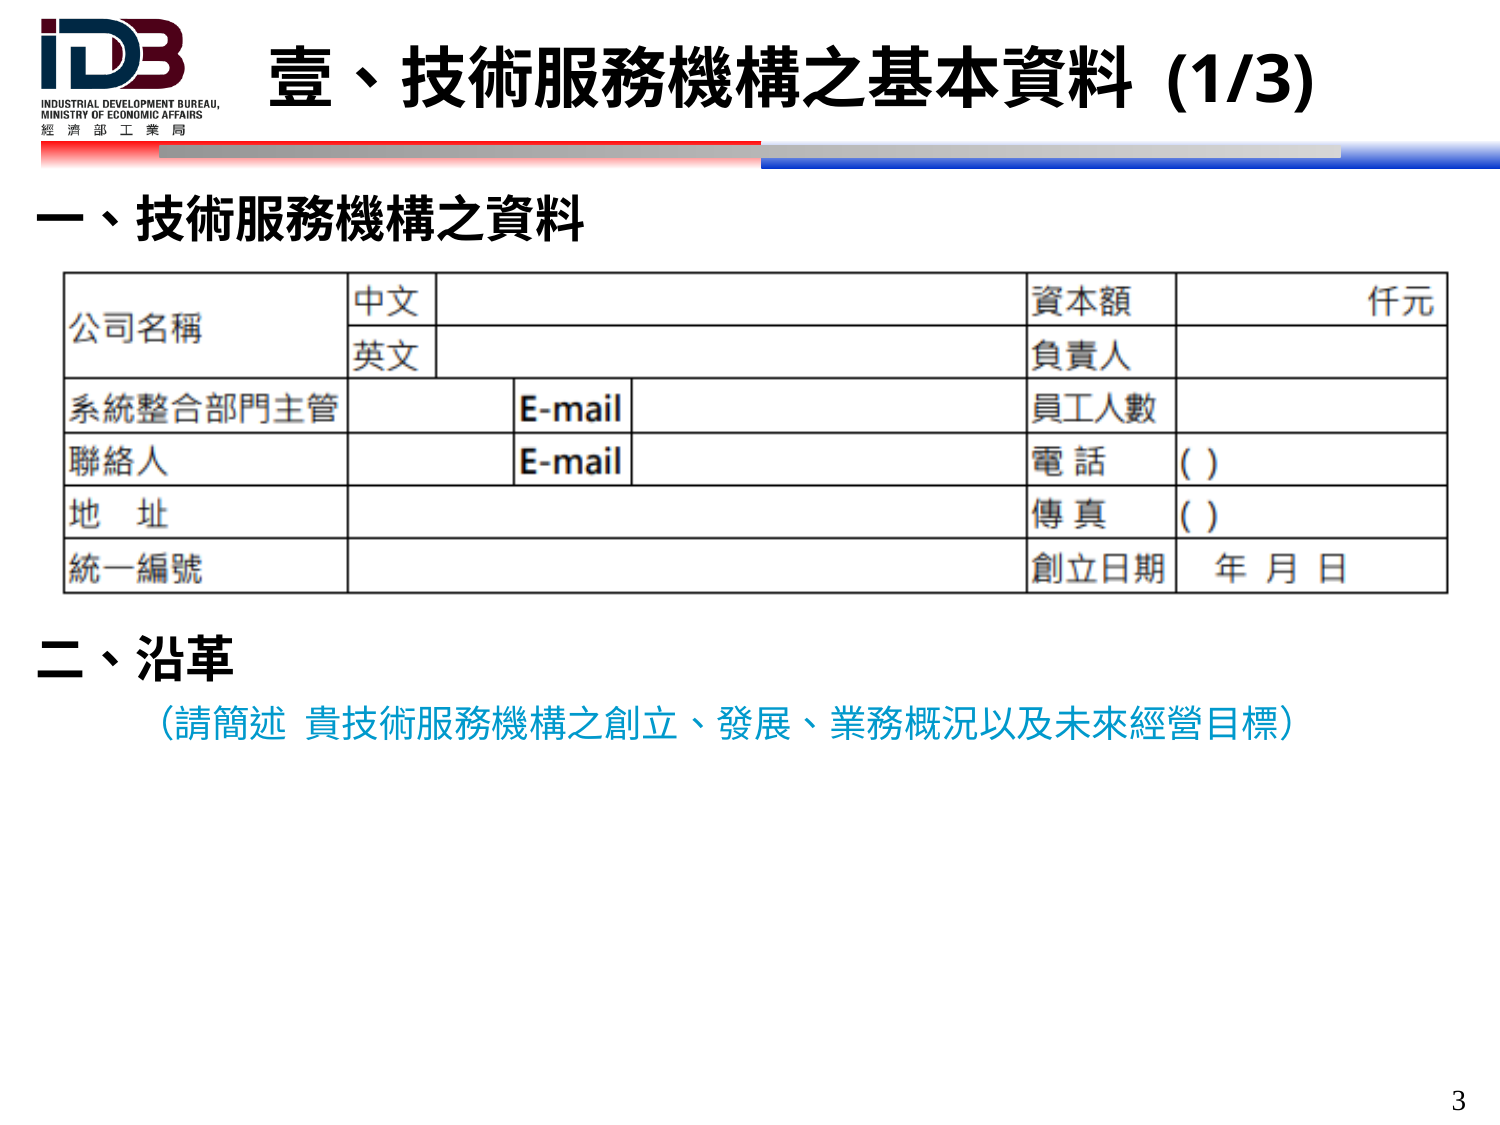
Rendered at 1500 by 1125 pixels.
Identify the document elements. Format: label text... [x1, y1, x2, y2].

text_box 壹、技術服務機構之基本資料 (1/3) [200, 27, 1383, 124]
text_box 一、技術服務機構之資料 [20, 179, 1357, 252]
picture [53, 266, 1470, 605]
text_box 二、沿革 （請簡述 貴技術服務機構之創立、發展、業務概況以及未來經營目標） [20, 620, 1357, 750]
text_box [159, 146, 1341, 158]
